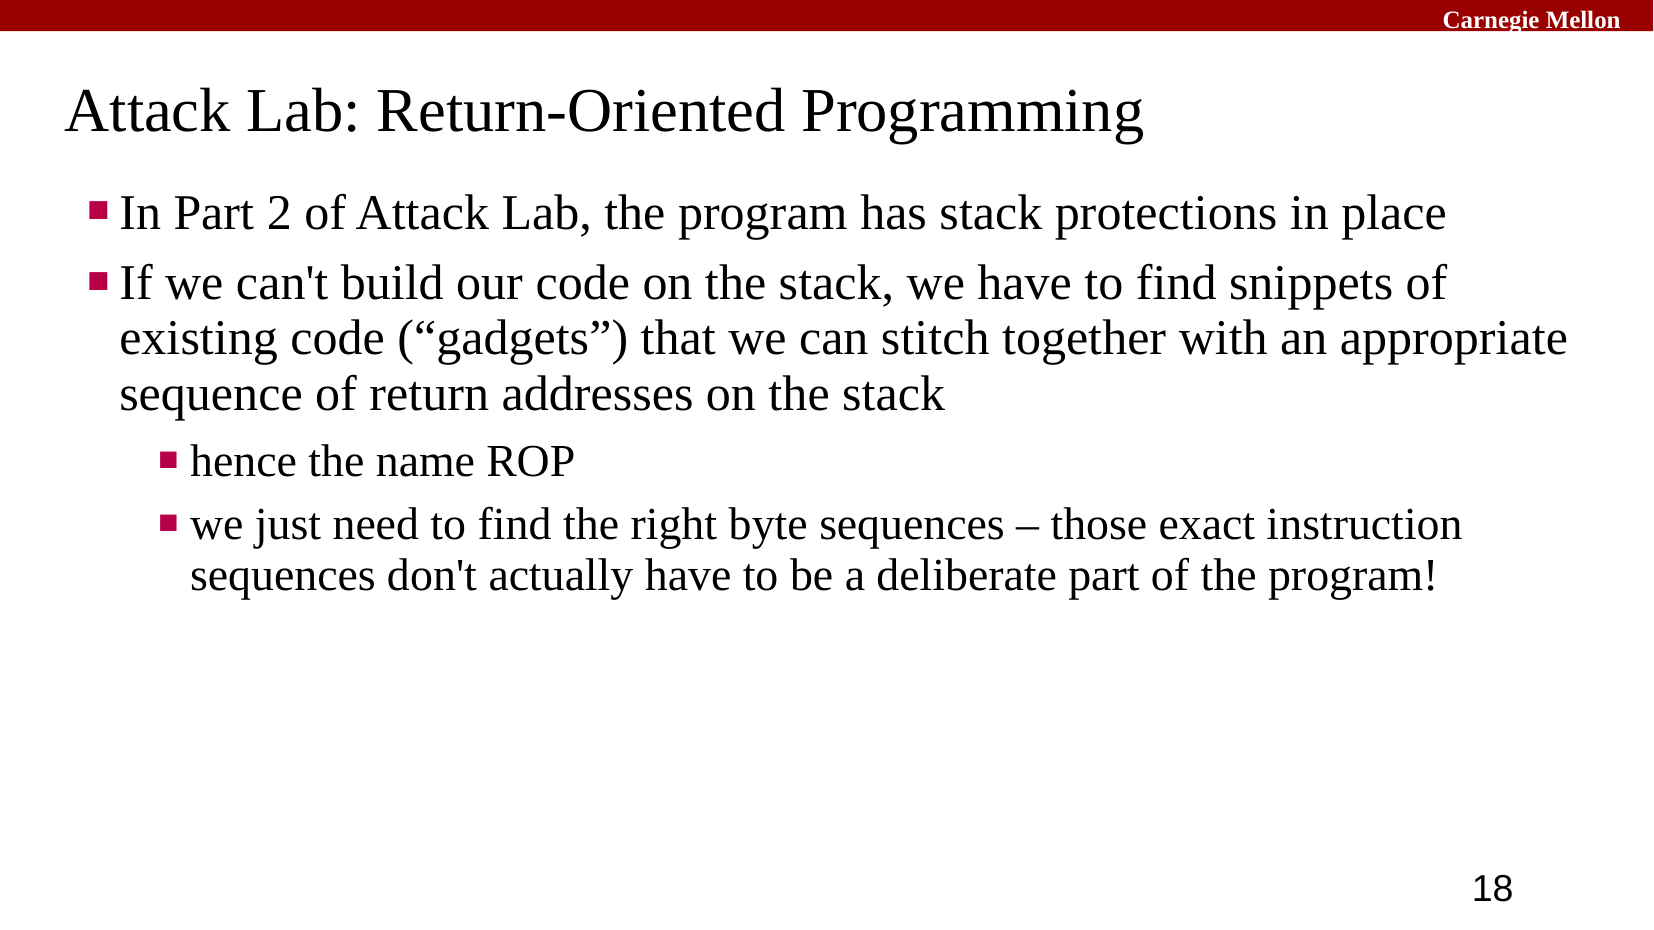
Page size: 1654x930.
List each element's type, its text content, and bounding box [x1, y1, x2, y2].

list In Part 2 of Attack Lab, the program has stack protections in place If we can't build our code on the stack, we have to find snippets of existing code (“gadgets”) that we can stitch together with an appropriate sequence of return addresses on the stack hence the name ROP we just need to find the right byte sequences – those exact instruction sequences don't actually have to be a deliberate part of the program! [71, 184, 1576, 859]
title Attack Lab: Return-Oriented Programming [64, 58, 1576, 163]
